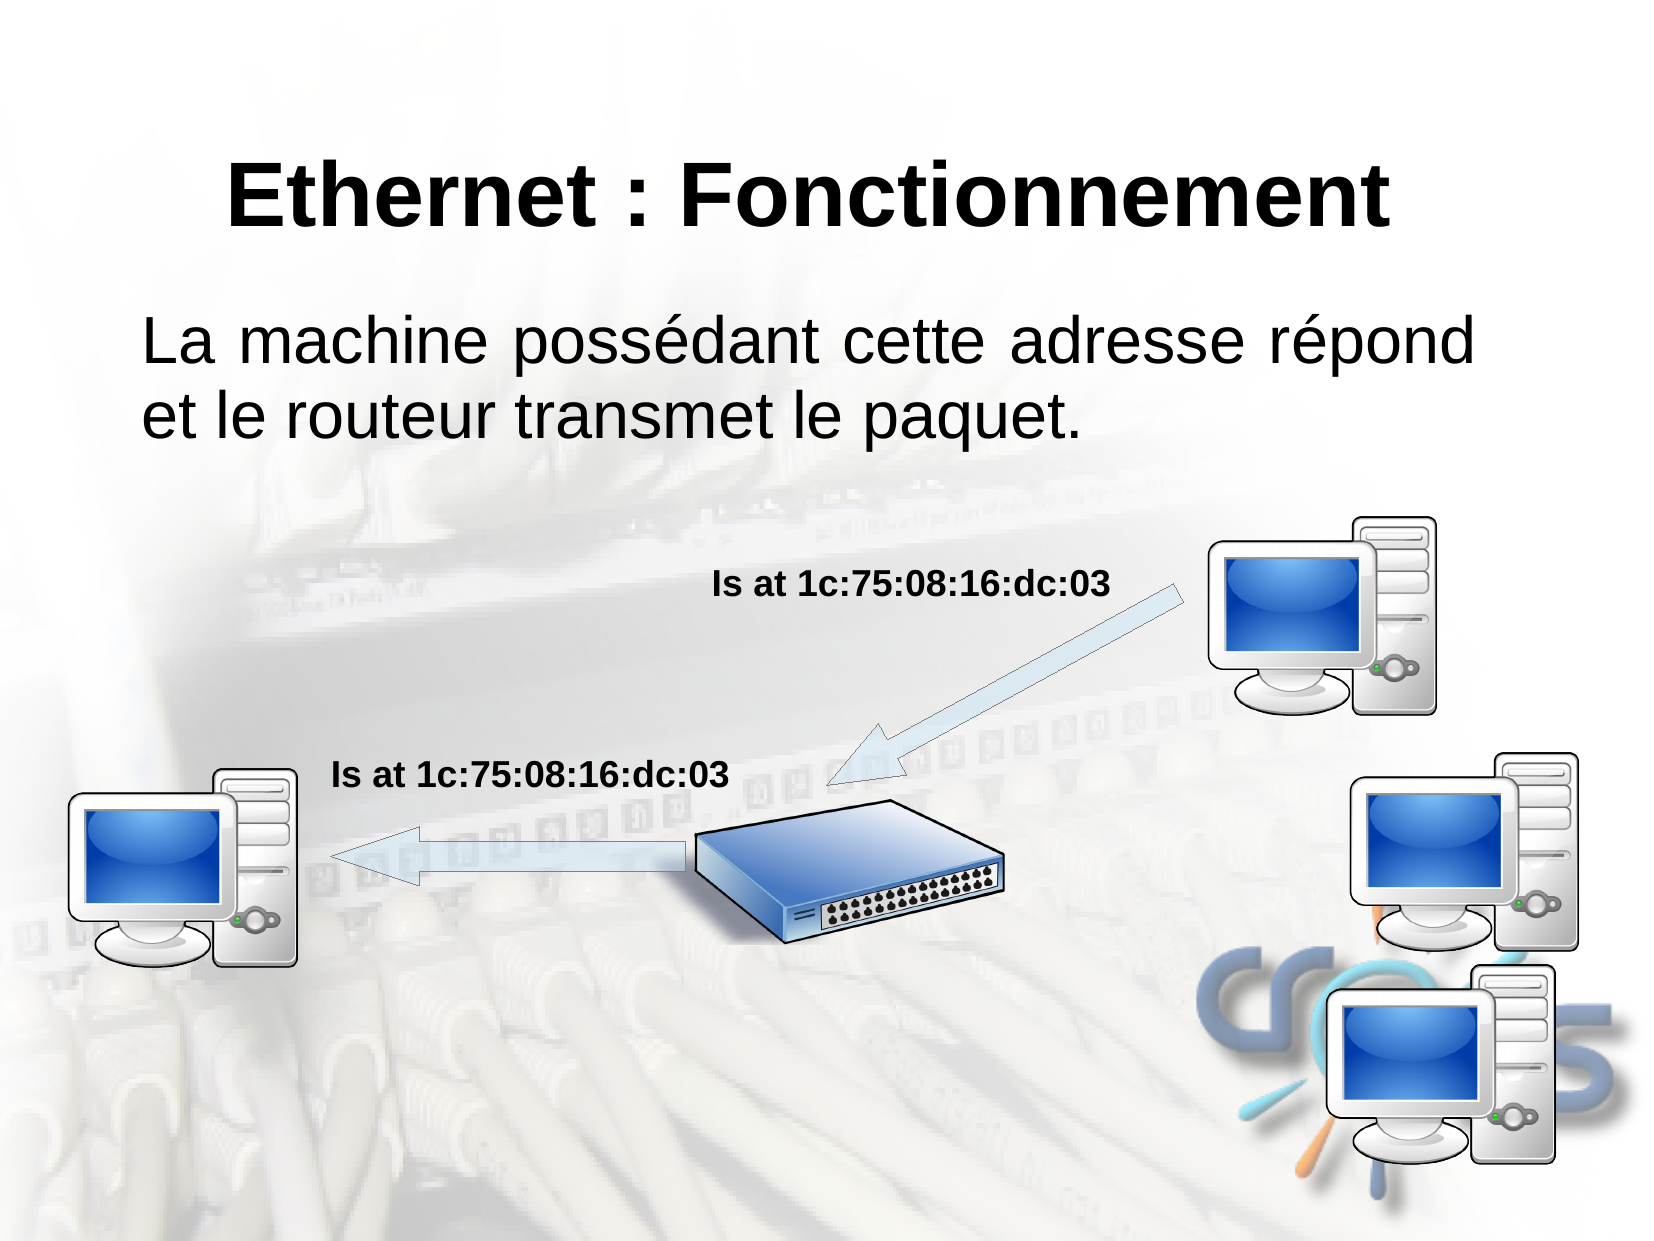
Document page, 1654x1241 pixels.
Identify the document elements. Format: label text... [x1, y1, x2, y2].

title Ethernet : Fonctionnement [82, 90, 1536, 298]
picture [0, 0, 1654, 1241]
text_box Is at 1c:75:08:16:dc:03 [696, 555, 1193, 612]
text_box Is at 1c:75:08:16:dc:03 [316, 746, 813, 804]
subtitle La machine possédant cette adresse répond et le routeur transmet le paquet. [141, 283, 1501, 473]
text_box [826, 612, 1166, 786]
text_box [330, 826, 686, 886]
